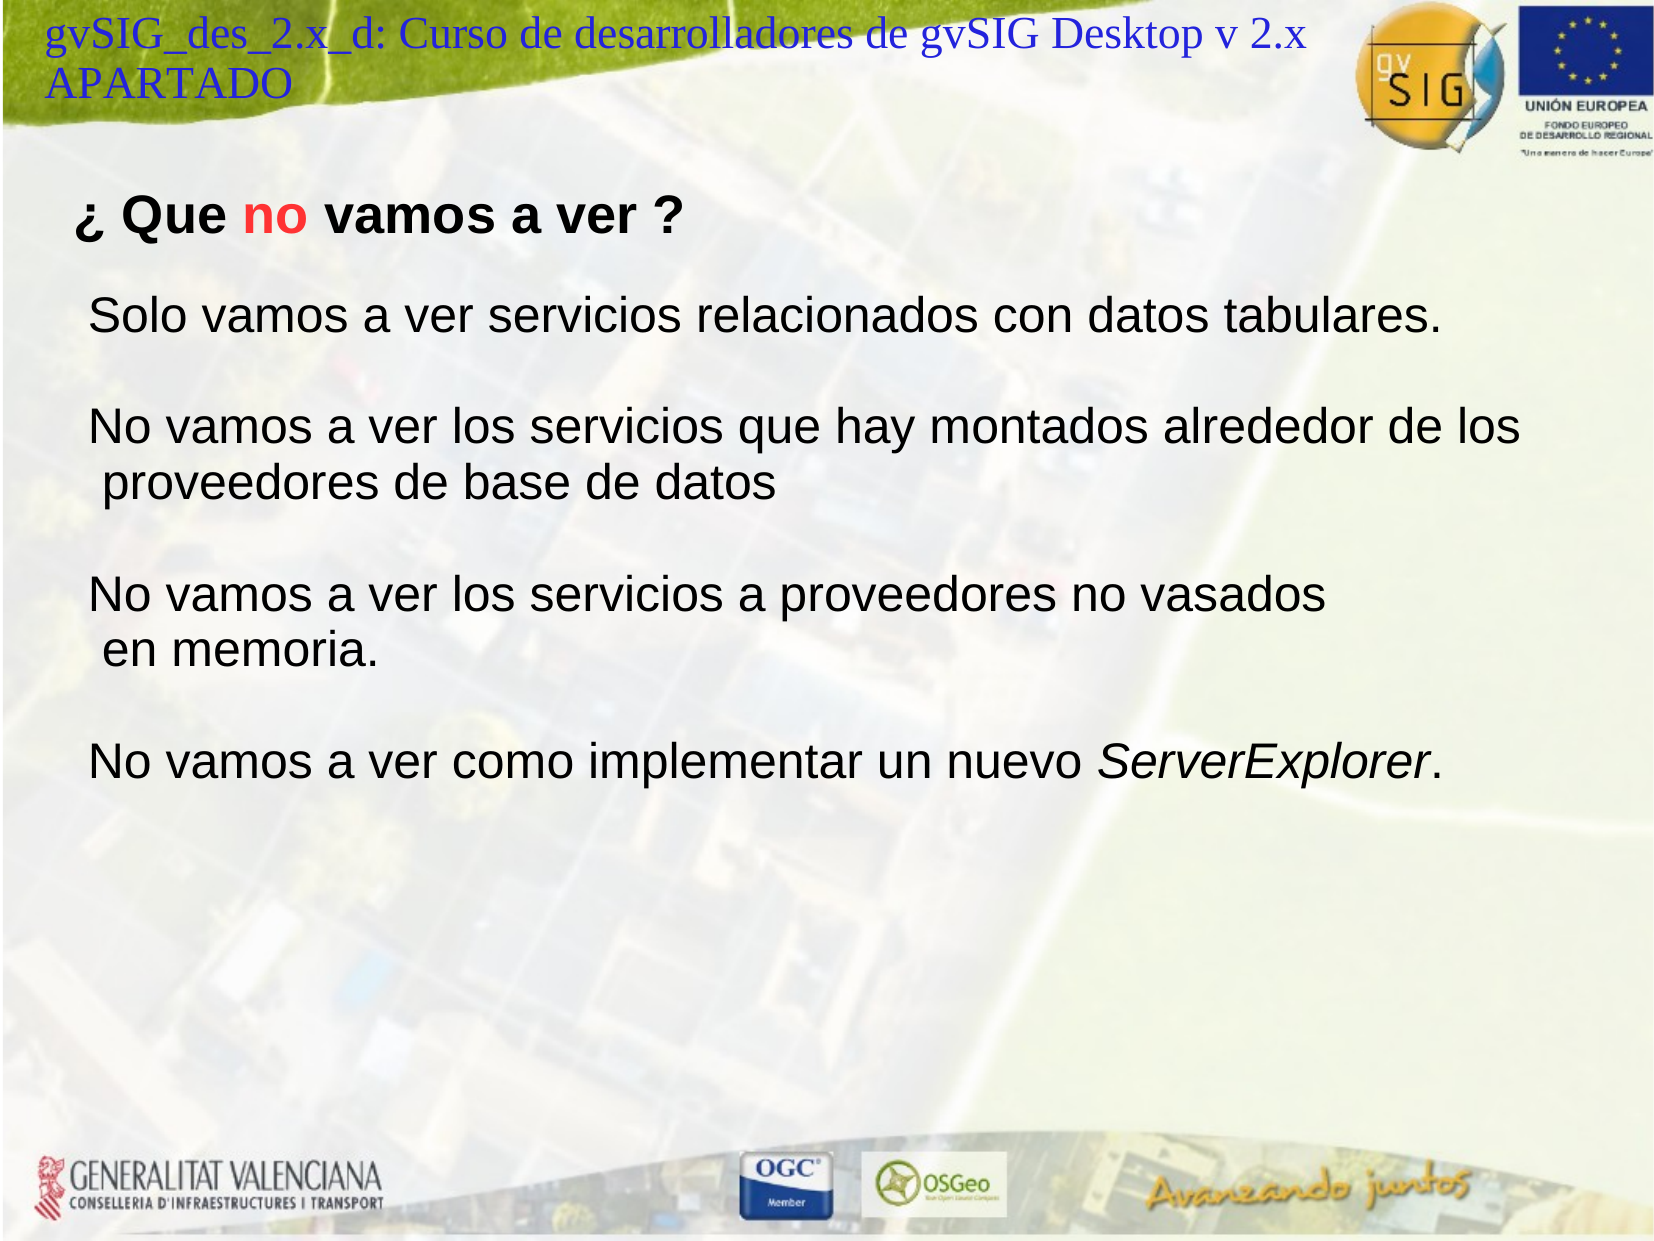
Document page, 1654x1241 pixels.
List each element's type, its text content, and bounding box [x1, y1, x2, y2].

picture [2, 0, 1654, 1241]
text_box ¿ Que no vamos a ver ? Solo vamos a ver servicios relacionados con datos tabulares. No vamos a ver los servicios que hay montados alrededor de los proveedores de base de datos No vamos a ver los servicios a proveedores no vasados en memoria. No vamos a ver como implementar un nuevo ServerExplorer. [59, 177, 1625, 998]
